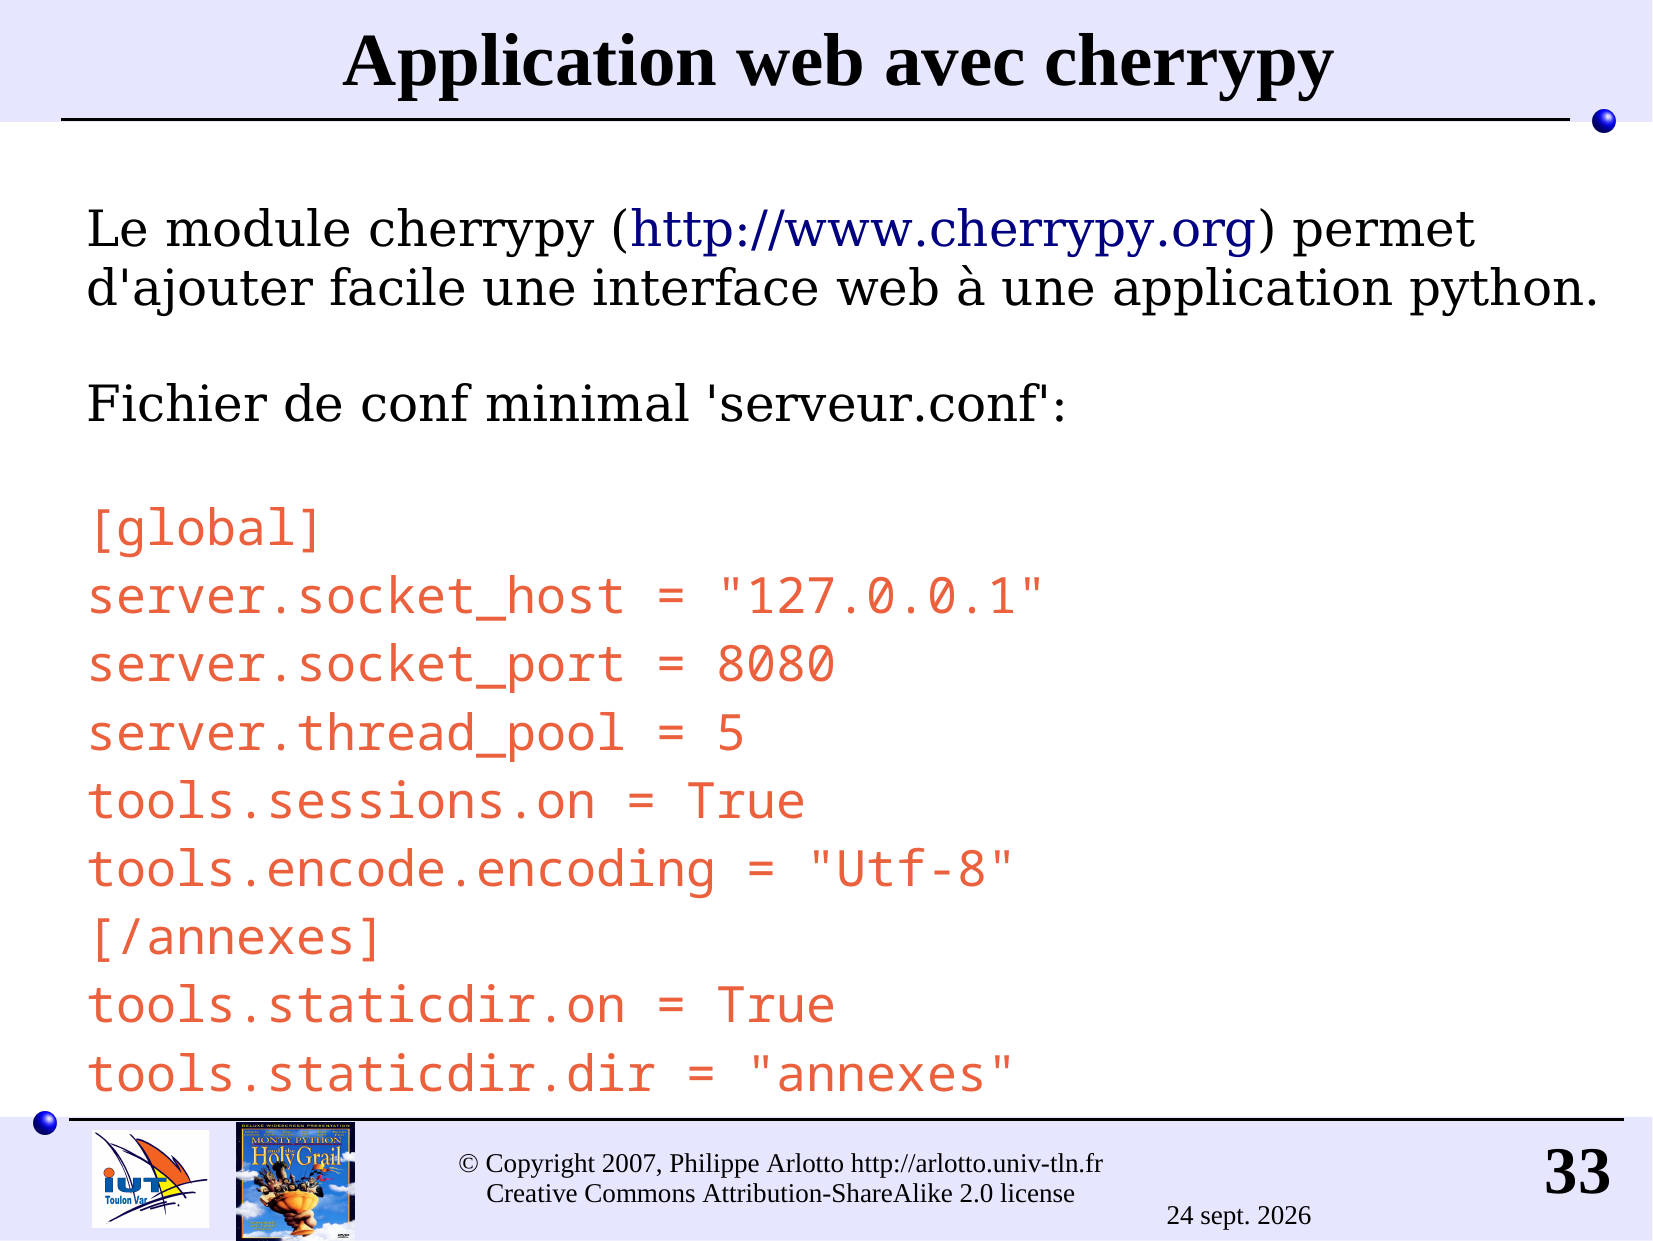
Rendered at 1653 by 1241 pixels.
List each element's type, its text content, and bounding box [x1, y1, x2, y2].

text_box Le module cherrypy (http://www.cherrypy.org) permet d'ajouter facile une interface web à une application python. Fichier de conf minimal 'serveur.conf': [global] server.socket_host = "127.0.0.1" server.socket_port = 8080 server.thread_pool = 5 tools.sessions.on = True tools.encode.encoding = "Utf-8" [/annexes] tools.staticdir.on = True tools.staticdir.dir = "annexes" [86, 200, 1602, 1072]
title Application web avec cherrypy [95, 11, 1585, 110]
picture [236, 1122, 355, 1241]
